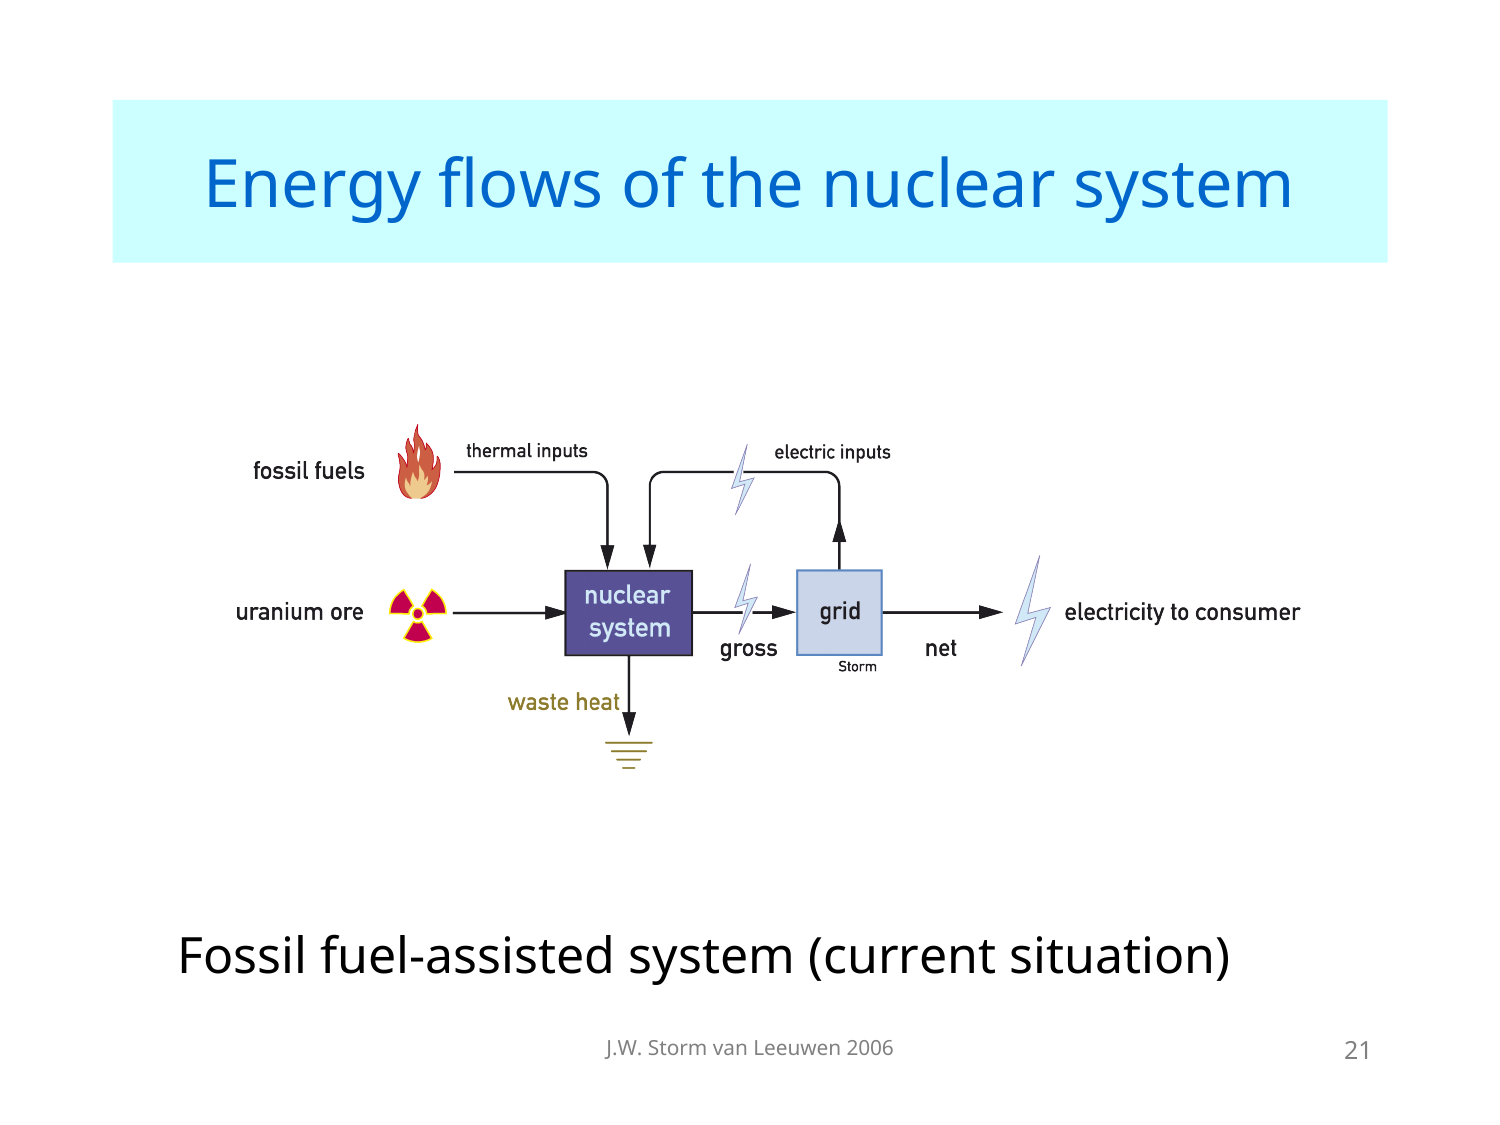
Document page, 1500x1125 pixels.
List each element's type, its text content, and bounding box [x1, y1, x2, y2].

picture [237, 424, 1301, 769]
title Energy flows of the nuclear system [112, 99, 1388, 263]
text_box Fossil fuel-assisted system (current situation) [162, 912, 1343, 997]
